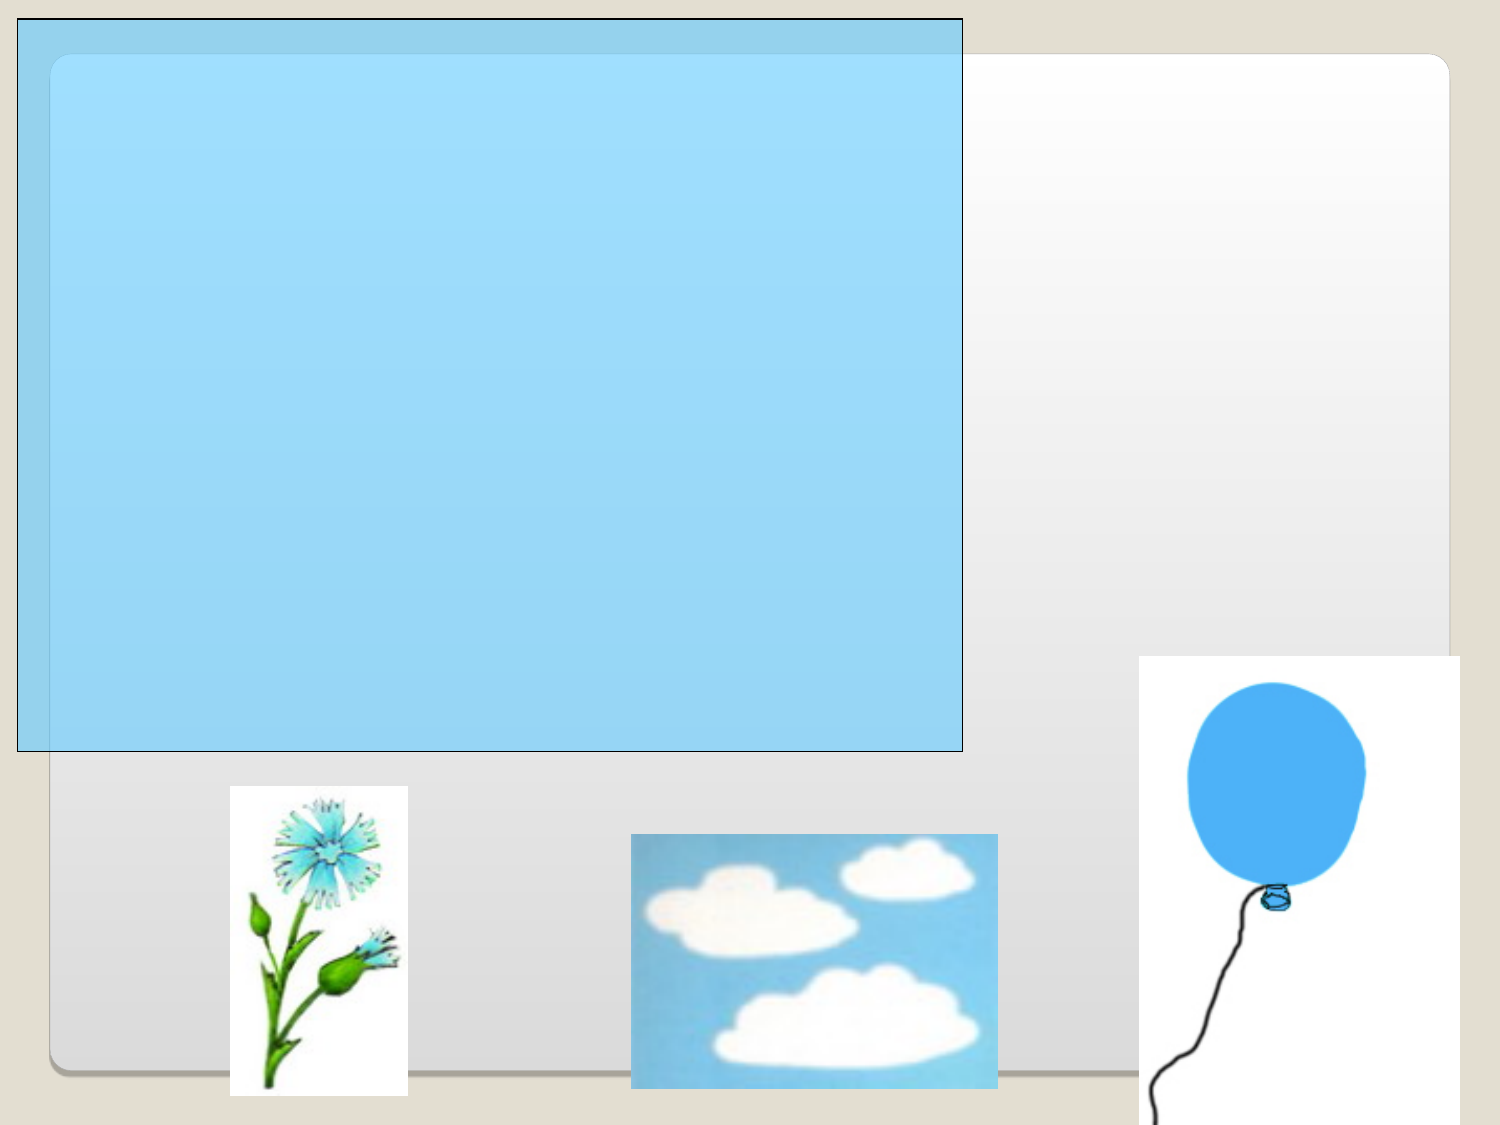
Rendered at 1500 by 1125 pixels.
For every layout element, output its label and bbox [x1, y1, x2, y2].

picture [631, 834, 998, 1090]
text_box [17, 19, 963, 752]
picture [230, 786, 408, 1096]
picture [1139, 656, 1460, 1125]
